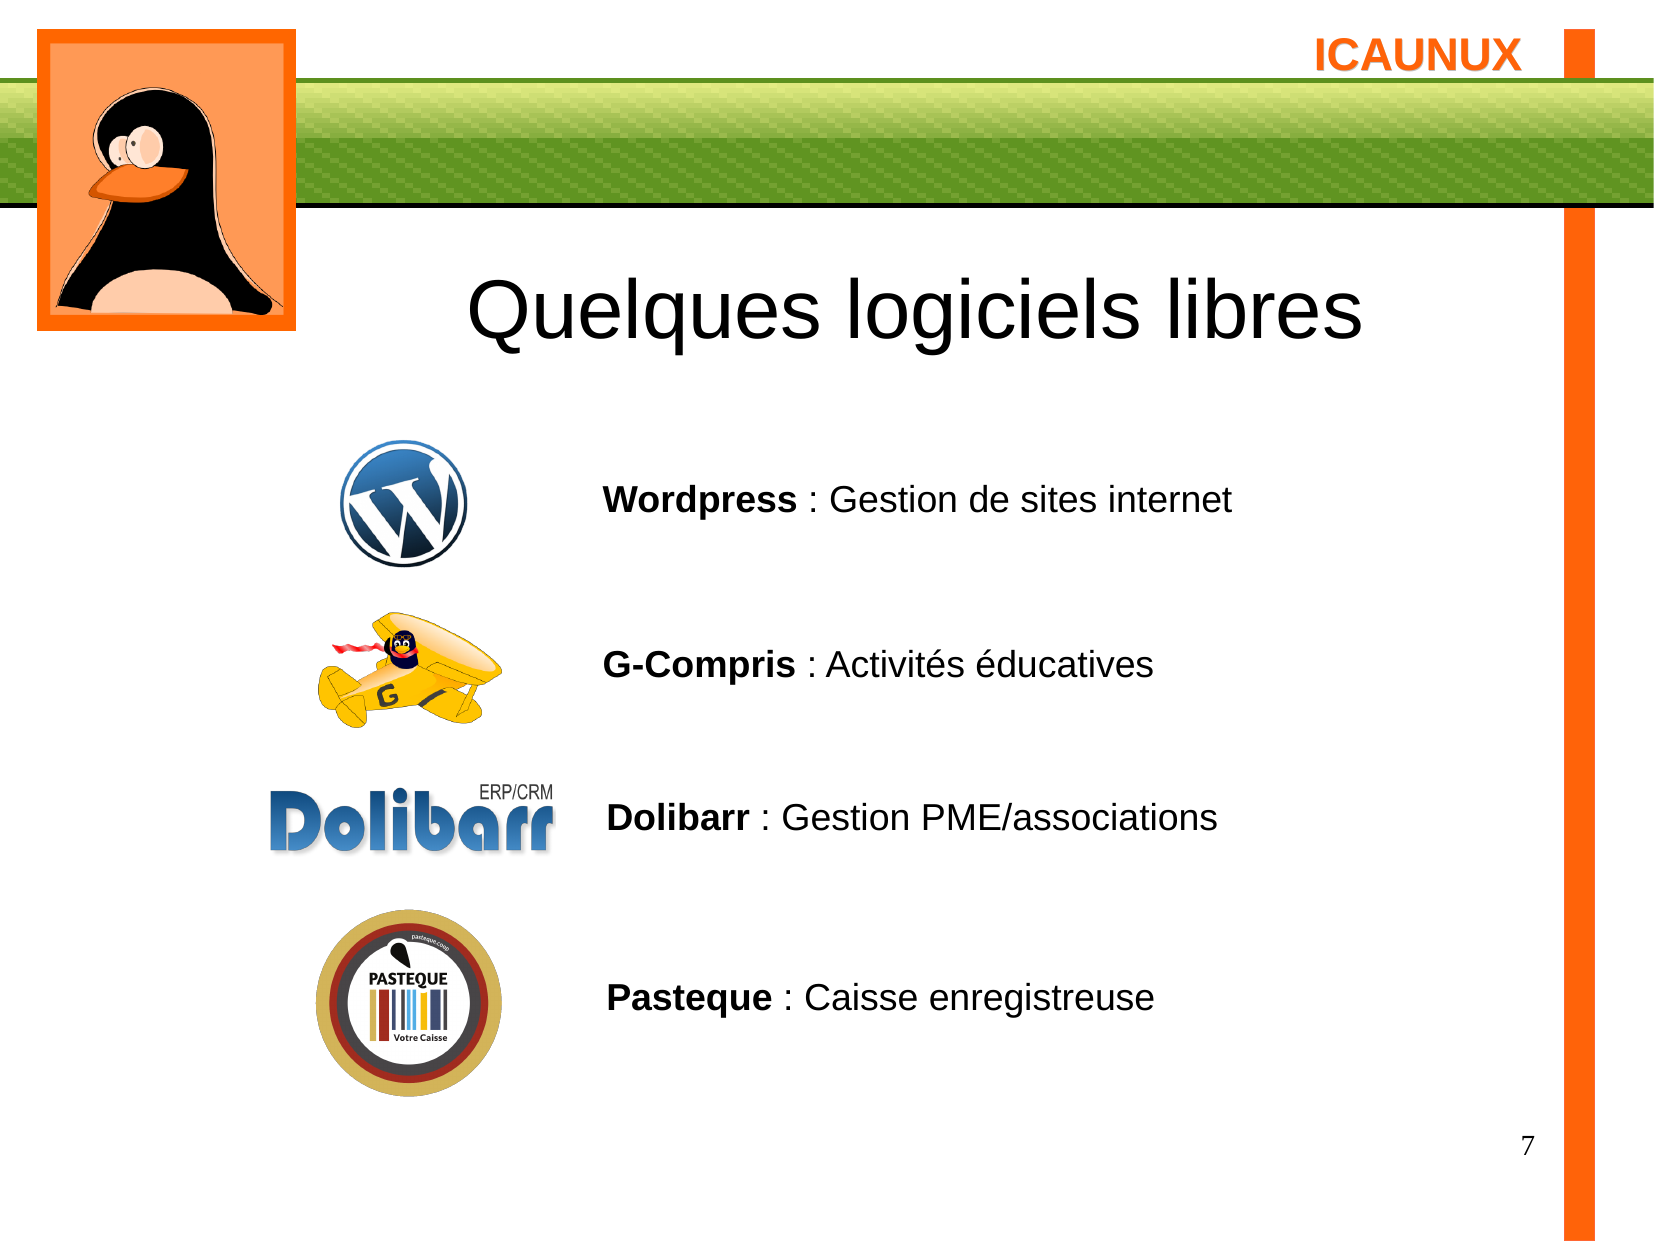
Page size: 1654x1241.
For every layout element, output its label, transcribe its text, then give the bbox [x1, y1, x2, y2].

picture [266, 782, 556, 857]
text_box G-Compris : Activités éducatives [587, 635, 1211, 699]
picture [315, 909, 502, 1097]
picture [0, 29, 1654, 331]
text_box Pasteque : Caisse enregistreuse [591, 968, 1419, 1033]
text_box Wordpress : Gestion de sites internet [587, 470, 1372, 535]
picture [318, 583, 502, 768]
title Quelques logiciels libres [324, 236, 1506, 385]
picture [336, 436, 471, 571]
text_box Dolibarr : Gestion PME/associations [591, 789, 1365, 853]
